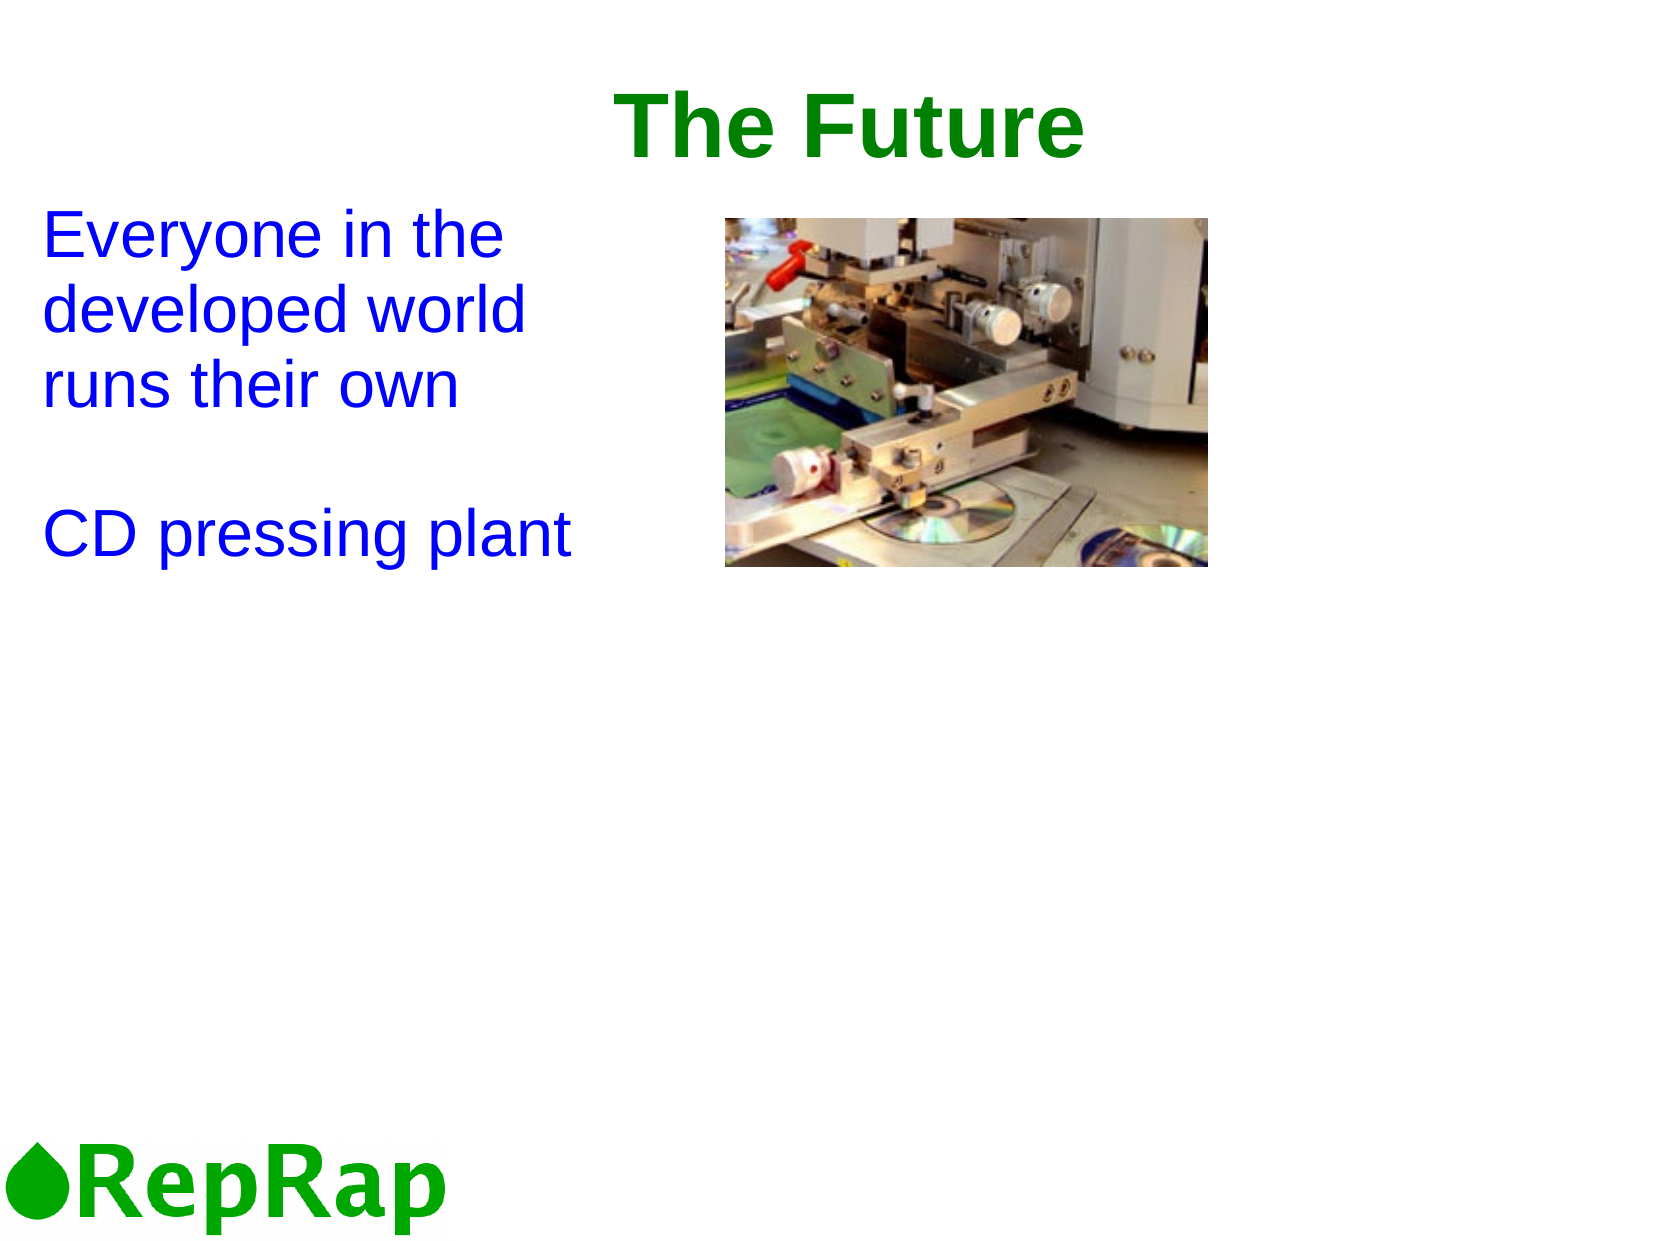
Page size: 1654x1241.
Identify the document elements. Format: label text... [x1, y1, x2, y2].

title The Future [106, 59, 1595, 296]
text_box Everyone in the developed world runs their own CD pressing plant [42, 147, 650, 1145]
picture [725, 218, 1208, 567]
picture [0, 1138, 451, 1241]
